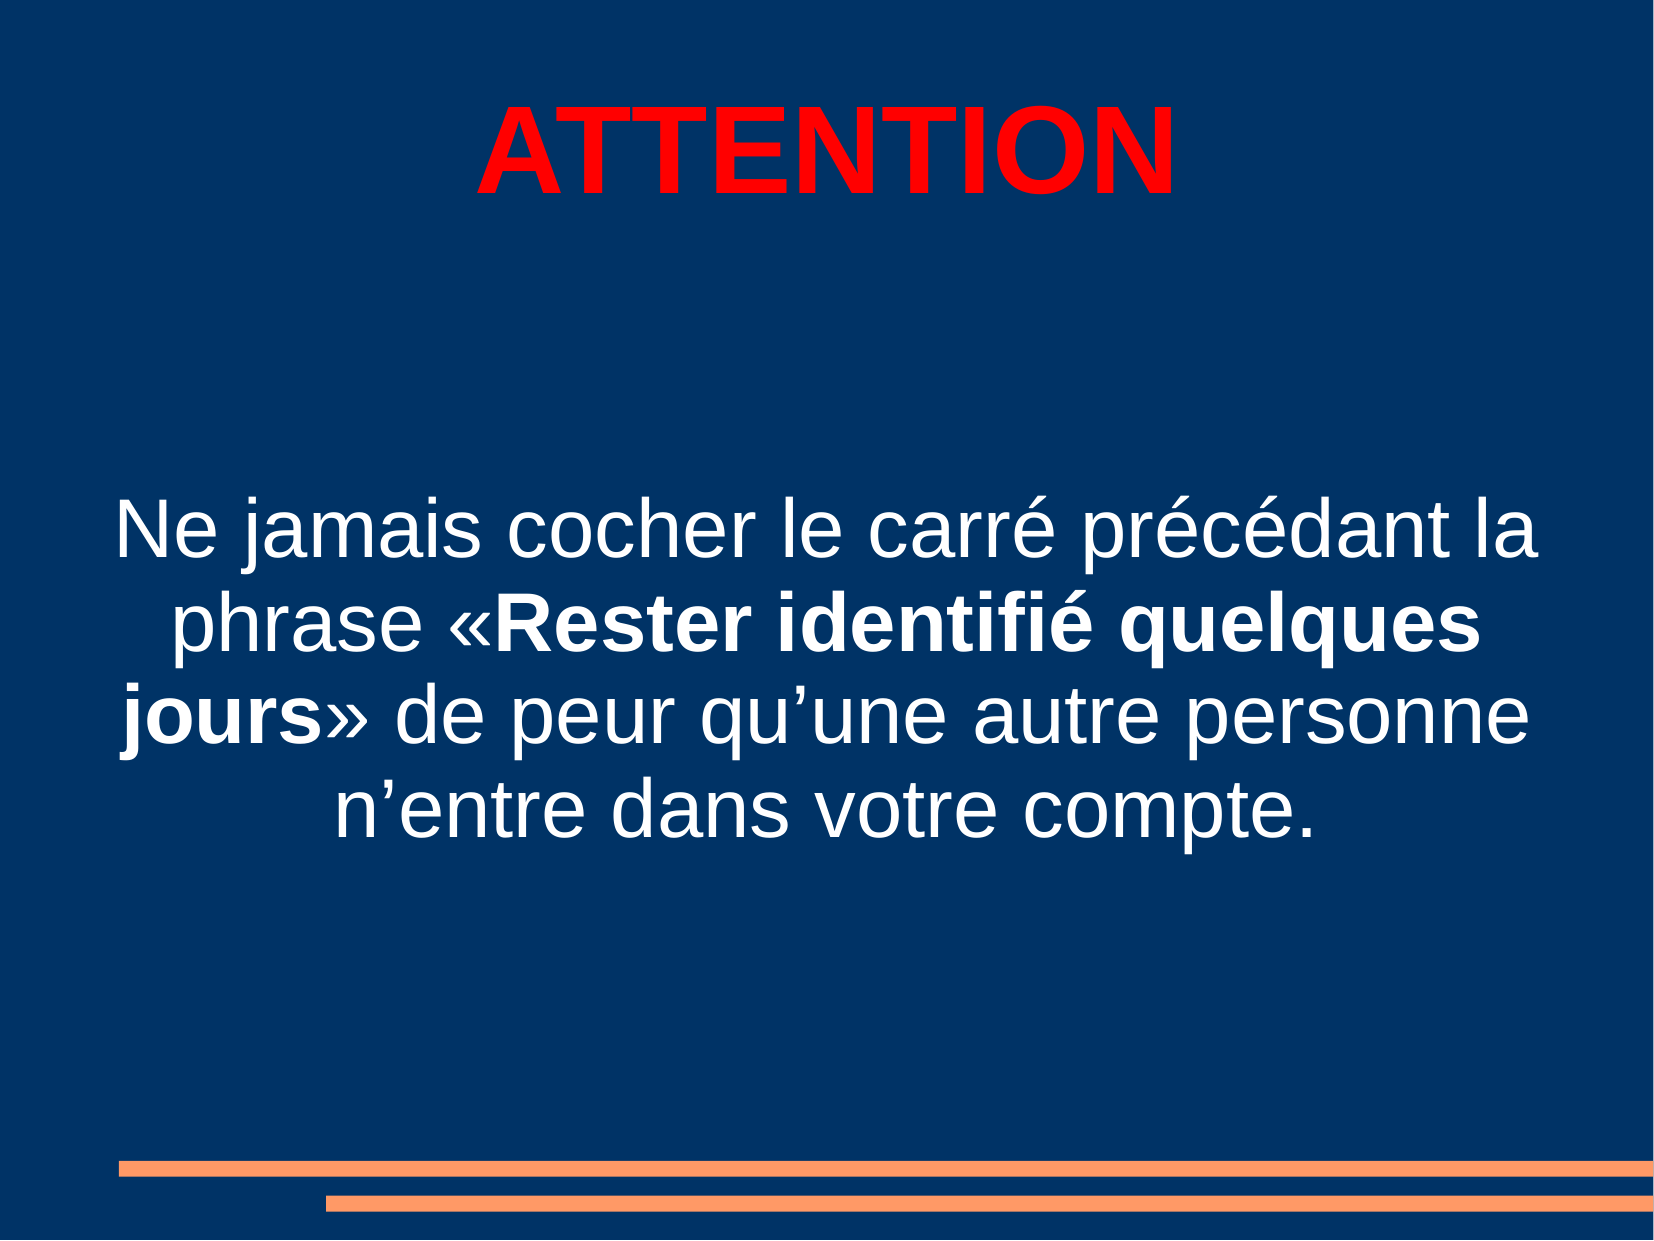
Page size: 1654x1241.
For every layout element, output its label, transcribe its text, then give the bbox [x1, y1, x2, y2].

subtitle Ne jamais cocher le carré précédant la phrase «Rester identifié quelques jours» de peur qu’une autre personne n’entre dans votre compte. [82, 236, 1571, 1102]
title ATTENTION [121, 46, 1534, 236]
